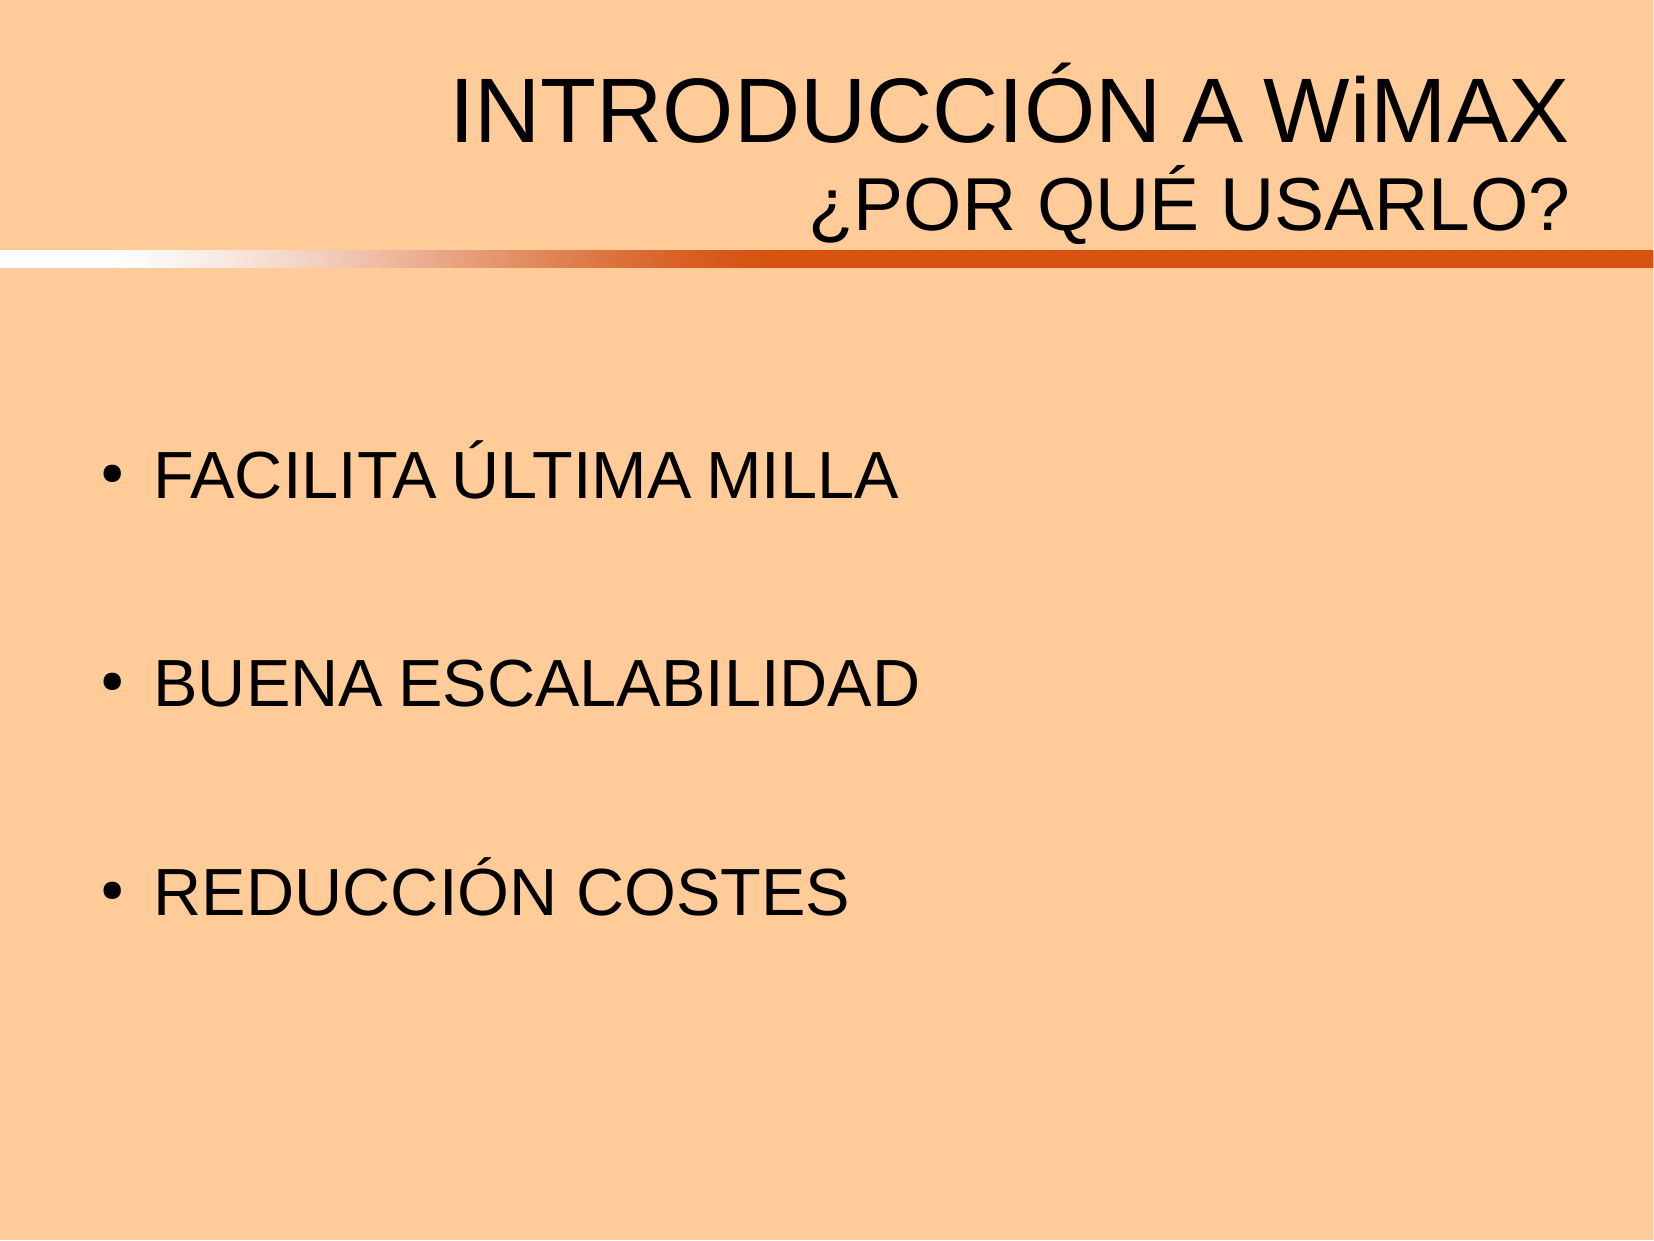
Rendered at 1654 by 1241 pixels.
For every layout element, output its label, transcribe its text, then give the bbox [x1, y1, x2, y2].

picture [0, 250, 1654, 268]
list FACILITA ÚLTIMA MILLA BUENA ESCALABILIDAD REDUCCIÓN COSTES [82, 437, 1538, 1158]
title INTRODUCCIÓN A WiMAX ¿POR QUÉ USARLO? [82, 49, 1571, 250]
